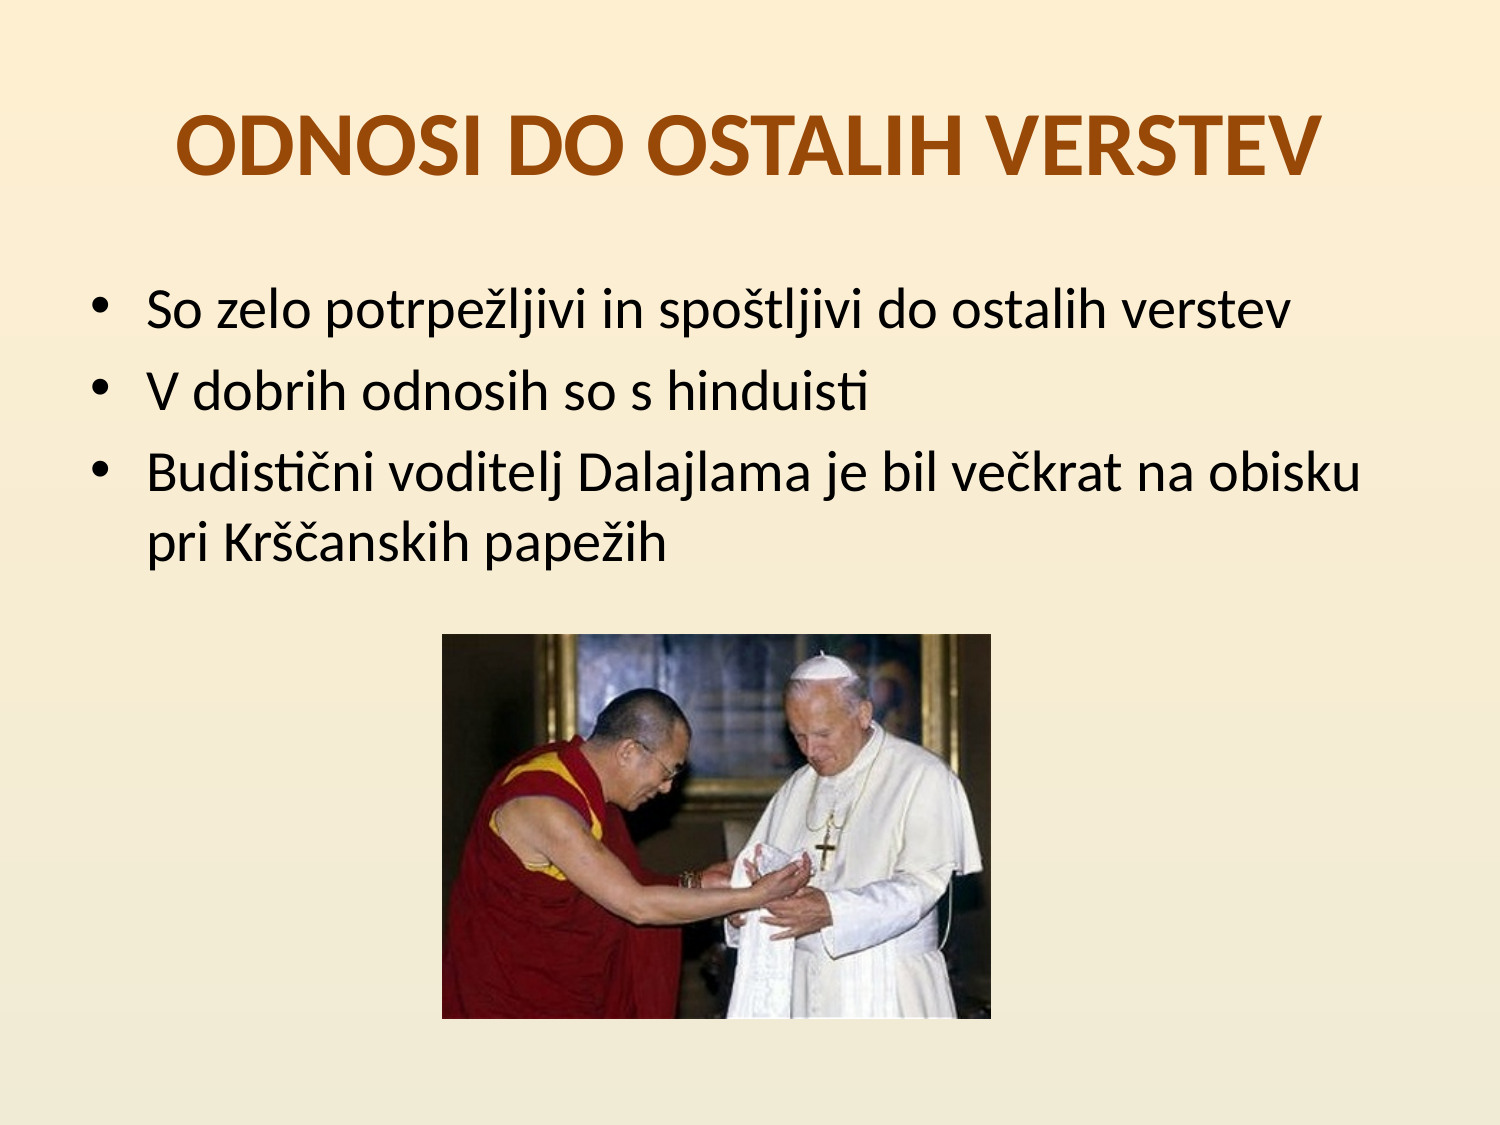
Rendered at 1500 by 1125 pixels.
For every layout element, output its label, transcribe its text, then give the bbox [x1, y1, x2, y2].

list So zelo potrpežljivi in spoštljivi do ostalih verstev V dobrih odnosih so s hinduisti Budistični voditelj Dalajlama je bil večkrat na obisku pri Krščanskih papežih [75, 262, 1425, 1005]
title ODNOSI DO OSTALIH VERSTEV [75, 45, 1425, 233]
picture [442, 634, 991, 1019]
